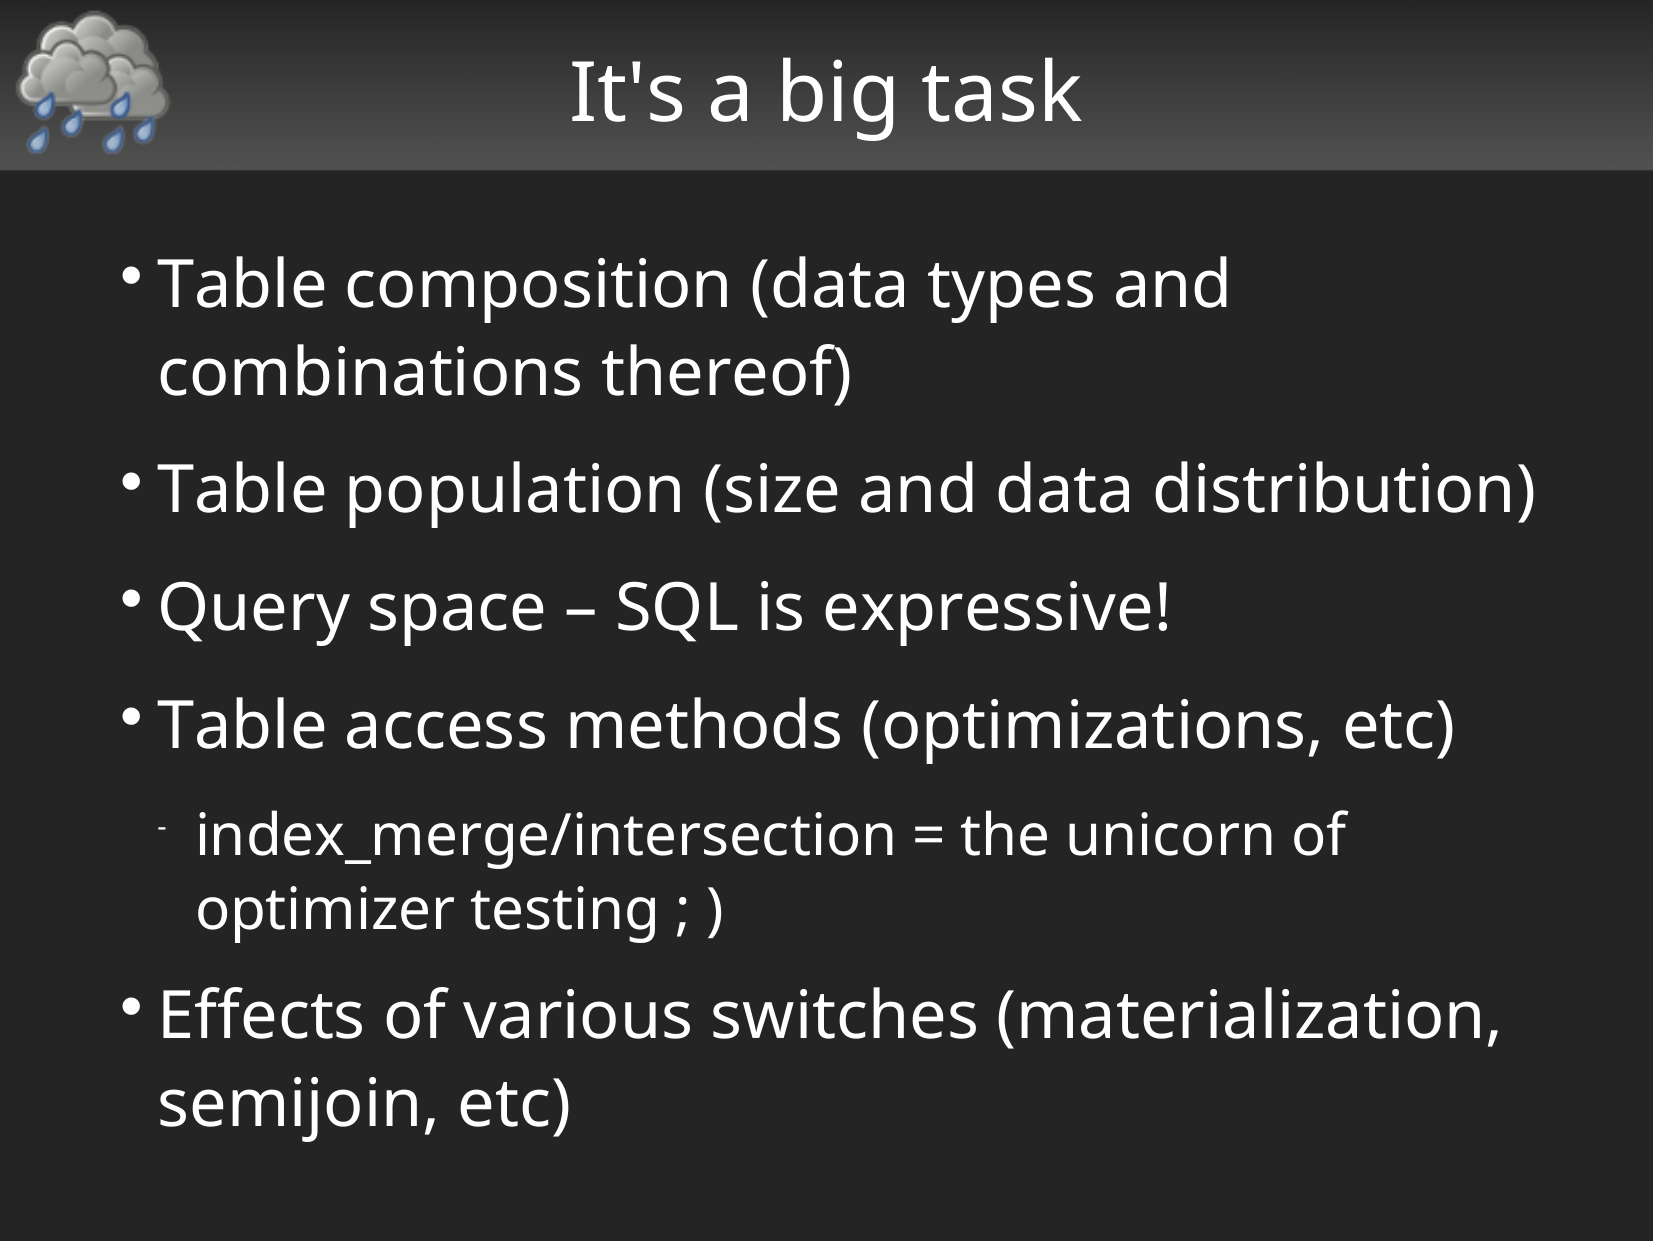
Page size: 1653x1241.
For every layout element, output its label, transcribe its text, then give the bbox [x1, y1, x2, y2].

picture [0, 0, 1653, 1241]
title It's a big task [82, 39, 1571, 137]
list Table composition (data types and combinations thereof) Table population (size and data distribution) Query space – SQL is expressive! Table access methods (optimizations, etc) index_merge/intersection = the unicorn of optimizer testing ; ) Effects of various switches (materialization, semijoin, etc) [82, 236, 1613, 1113]
